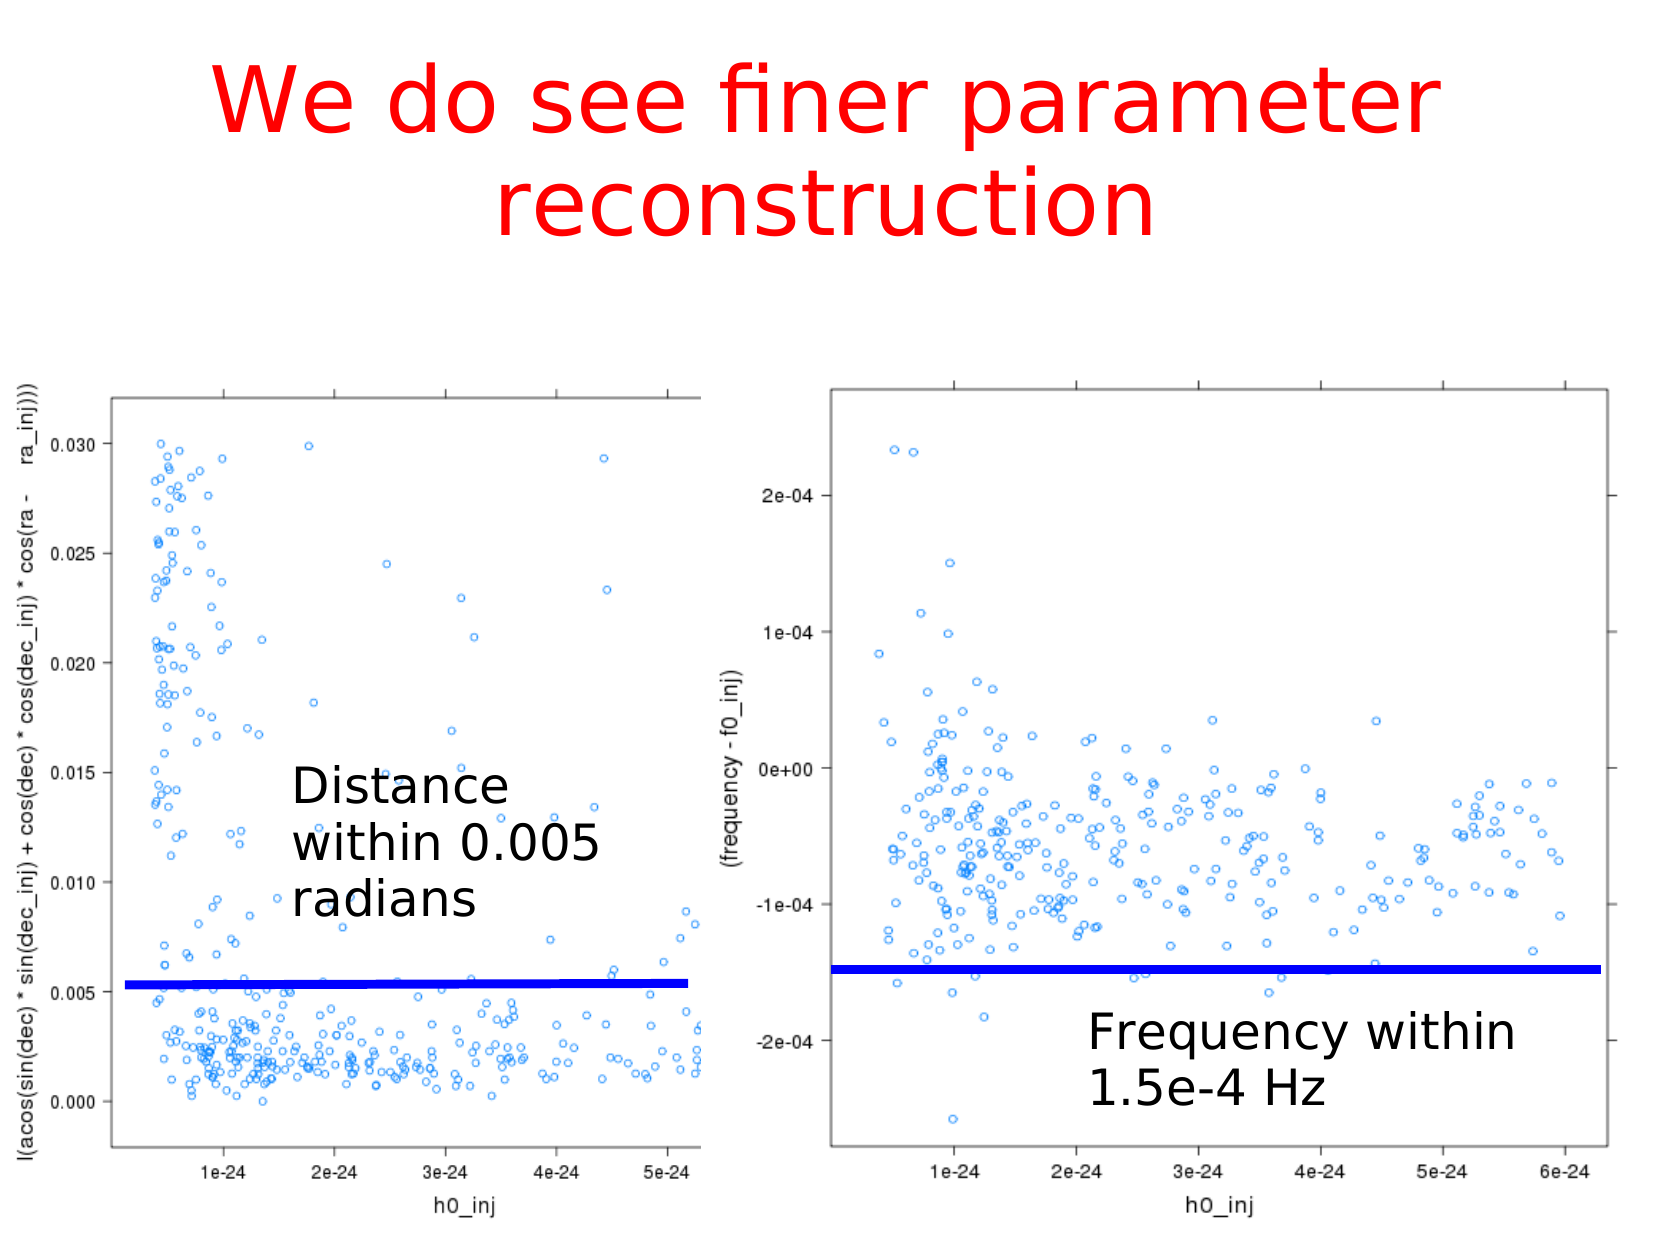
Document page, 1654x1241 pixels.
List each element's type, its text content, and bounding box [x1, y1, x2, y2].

text_box Frequency within 1.5e-4 Hz [1072, 996, 1562, 1127]
picture [0, 337, 1654, 1241]
title We do see finer parameter reconstruction [82, 47, 1571, 259]
text_box Distance within 0.005 radians [277, 751, 645, 938]
